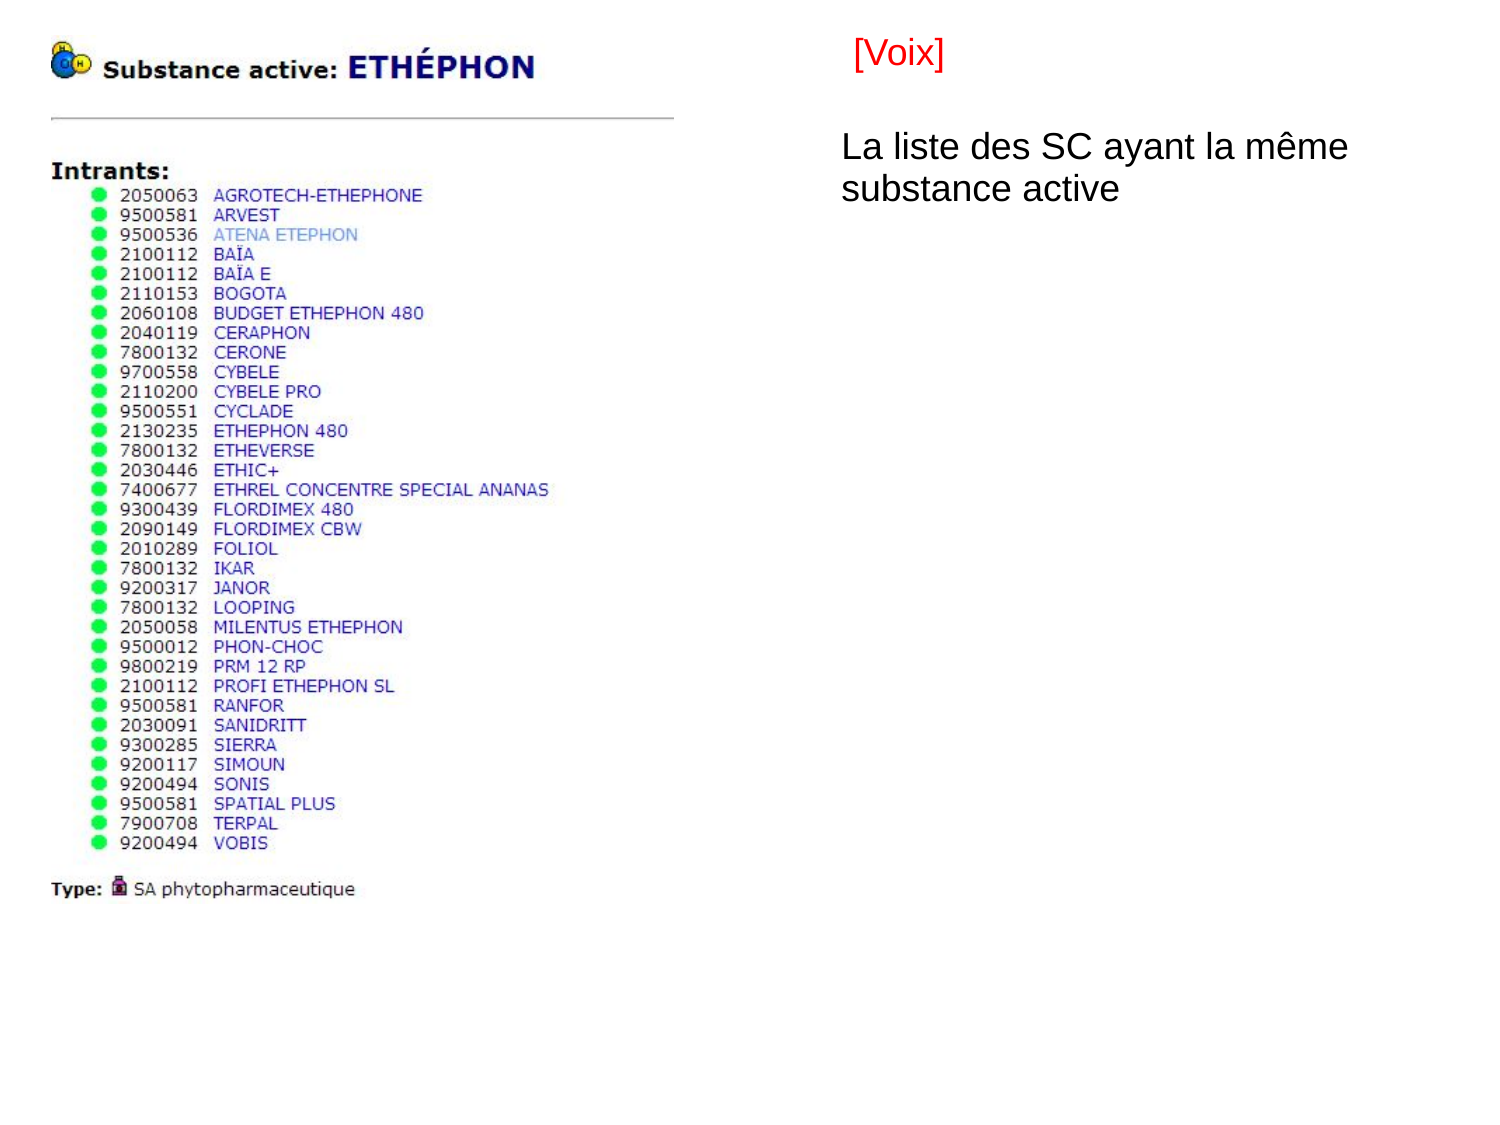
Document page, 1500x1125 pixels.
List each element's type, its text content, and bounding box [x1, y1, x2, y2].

text_box [Voix] [838, 23, 960, 81]
picture [51, 35, 674, 904]
text_box La liste des SC ayant la même substance active [826, 118, 1375, 218]
